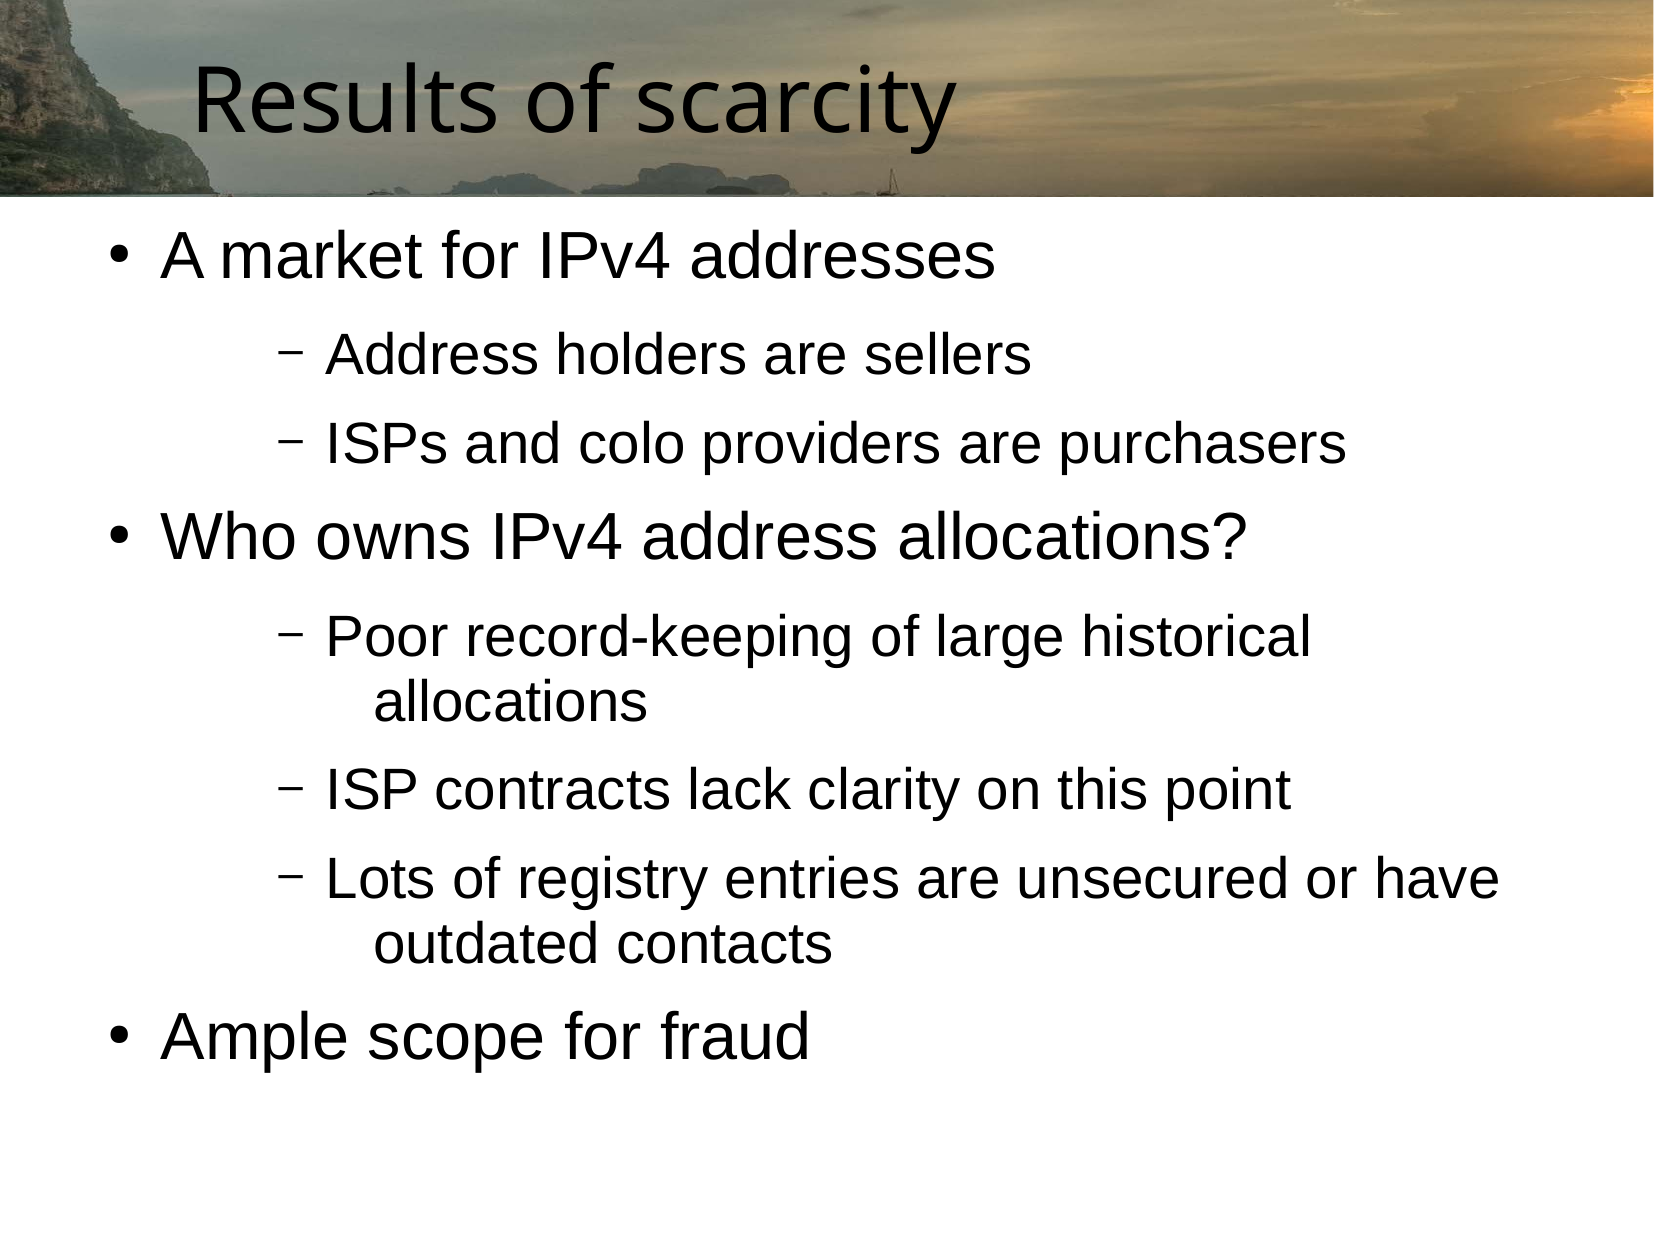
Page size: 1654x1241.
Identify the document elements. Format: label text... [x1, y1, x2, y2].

title Results of scarcity [190, 0, 1571, 194]
list A market for IPv4 addresses Address holders are sellers ISPs and colo providers are purchasers Who owns IPv4 address allocations? Poor record-keeping of large historical allocations ISP contracts lack clarity on this point Lots of registry entries are unsecured or have outdated contacts Ample scope for fraud [89, 217, 1578, 1226]
picture [0, 0, 1654, 197]
